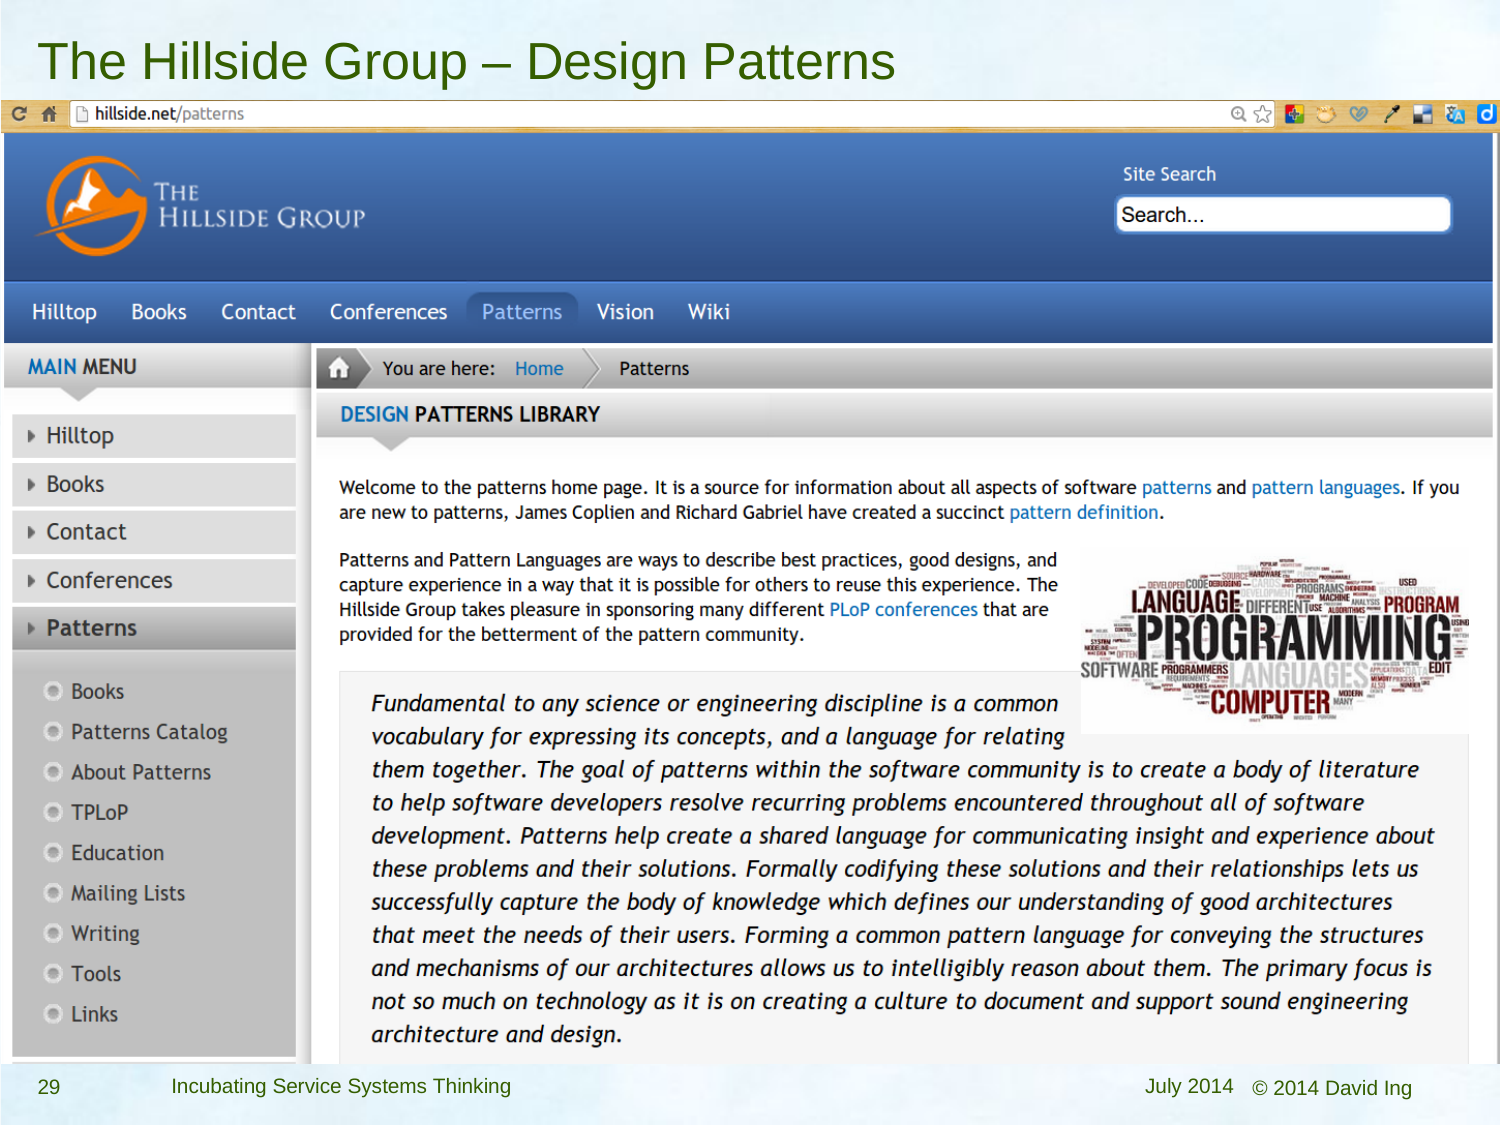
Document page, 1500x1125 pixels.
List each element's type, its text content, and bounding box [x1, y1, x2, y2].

text_box Source: http://hillside.net/patterns [30, 1064, 1426, 1088]
picture [0, 0, 1500, 1125]
title The Hillside Group – Design Patterns [37, 37, 1463, 100]
